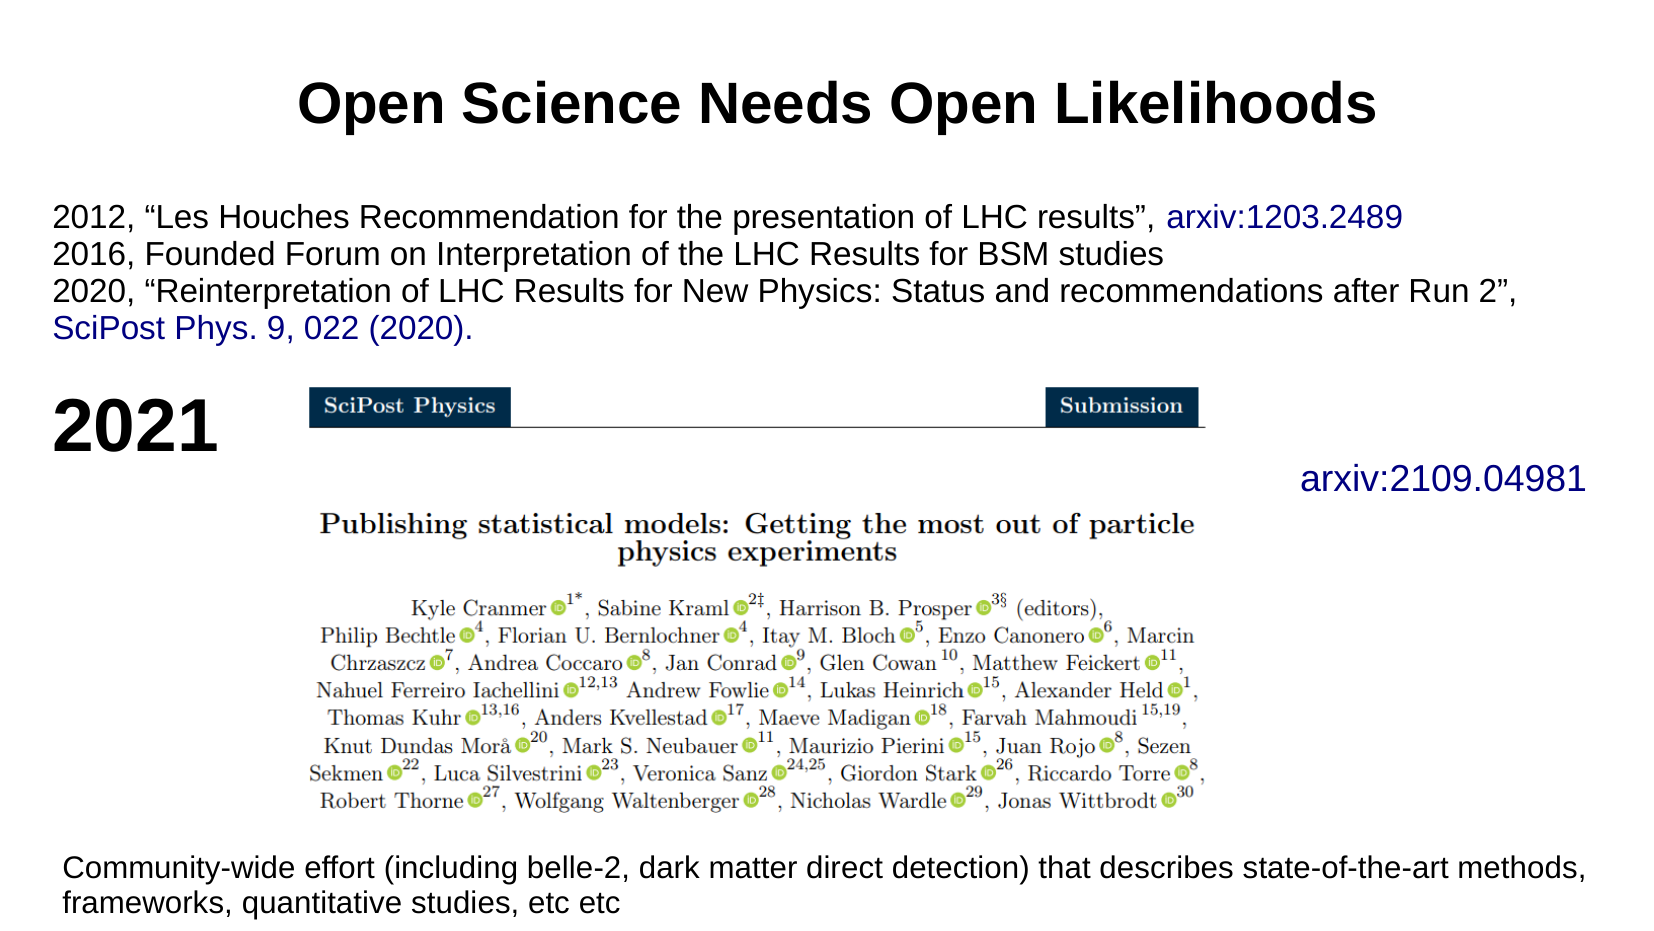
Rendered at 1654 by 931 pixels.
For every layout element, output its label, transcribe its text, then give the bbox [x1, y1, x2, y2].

text_box arxiv:2109.04981 [1275, 450, 1602, 549]
text_box Open Science Needs Open Likelihoods [181, 63, 1495, 144]
picture [288, 369, 1238, 820]
text_box 2012, “Les Houches Recommendation for the presentation of LHC results”, arxiv:1203.2489 2016, Founded Forum on Interpretation of the LHC Results for BSM studies 2020, “Reinterpretation of LHC Results for New Physics: Status and recommendations after Run 2”, SciPost Phys. 9, 022 (2020). 2021 [37, 191, 1613, 476]
text_box Community-wide effort (including belle-2, dark matter direct detection) that describes state-of-the-art methods, frameworks, quantitative studies, etc etc [47, 842, 1613, 927]
